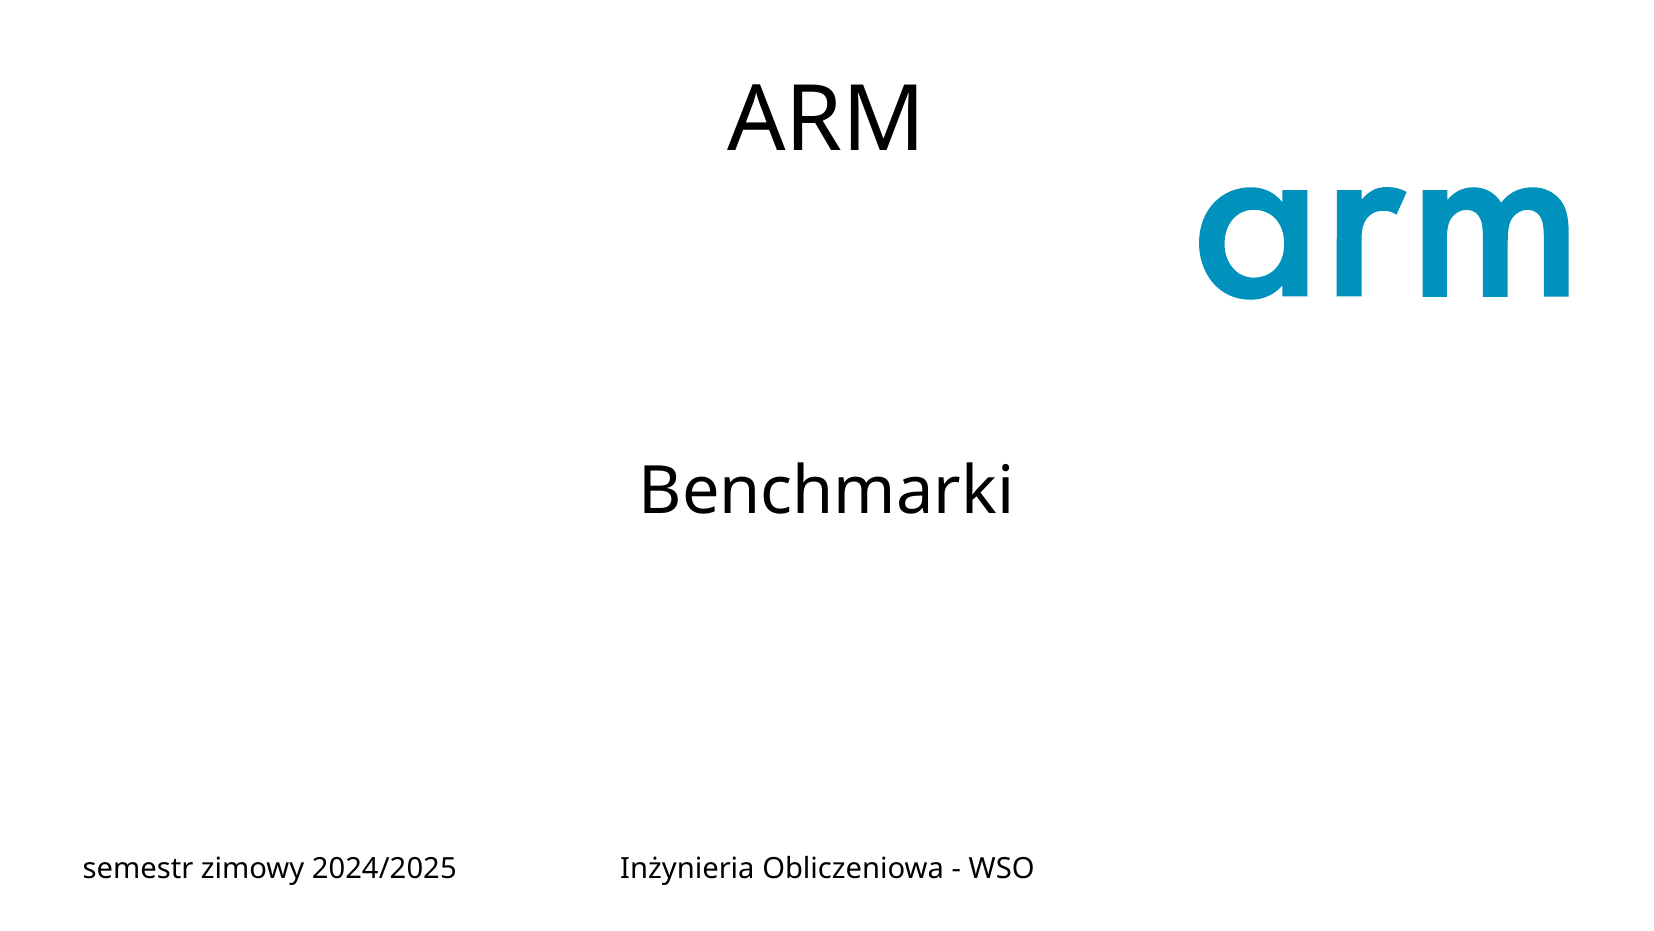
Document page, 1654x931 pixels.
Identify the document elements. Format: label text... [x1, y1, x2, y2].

subtitle Benchmarki [82, 217, 1571, 758]
picture [1197, 185, 1570, 217]
picture [1515, 211, 1539, 217]
picture [1454, 211, 1478, 217]
picture [1237, 211, 1271, 217]
title ARM [82, 37, 1571, 193]
